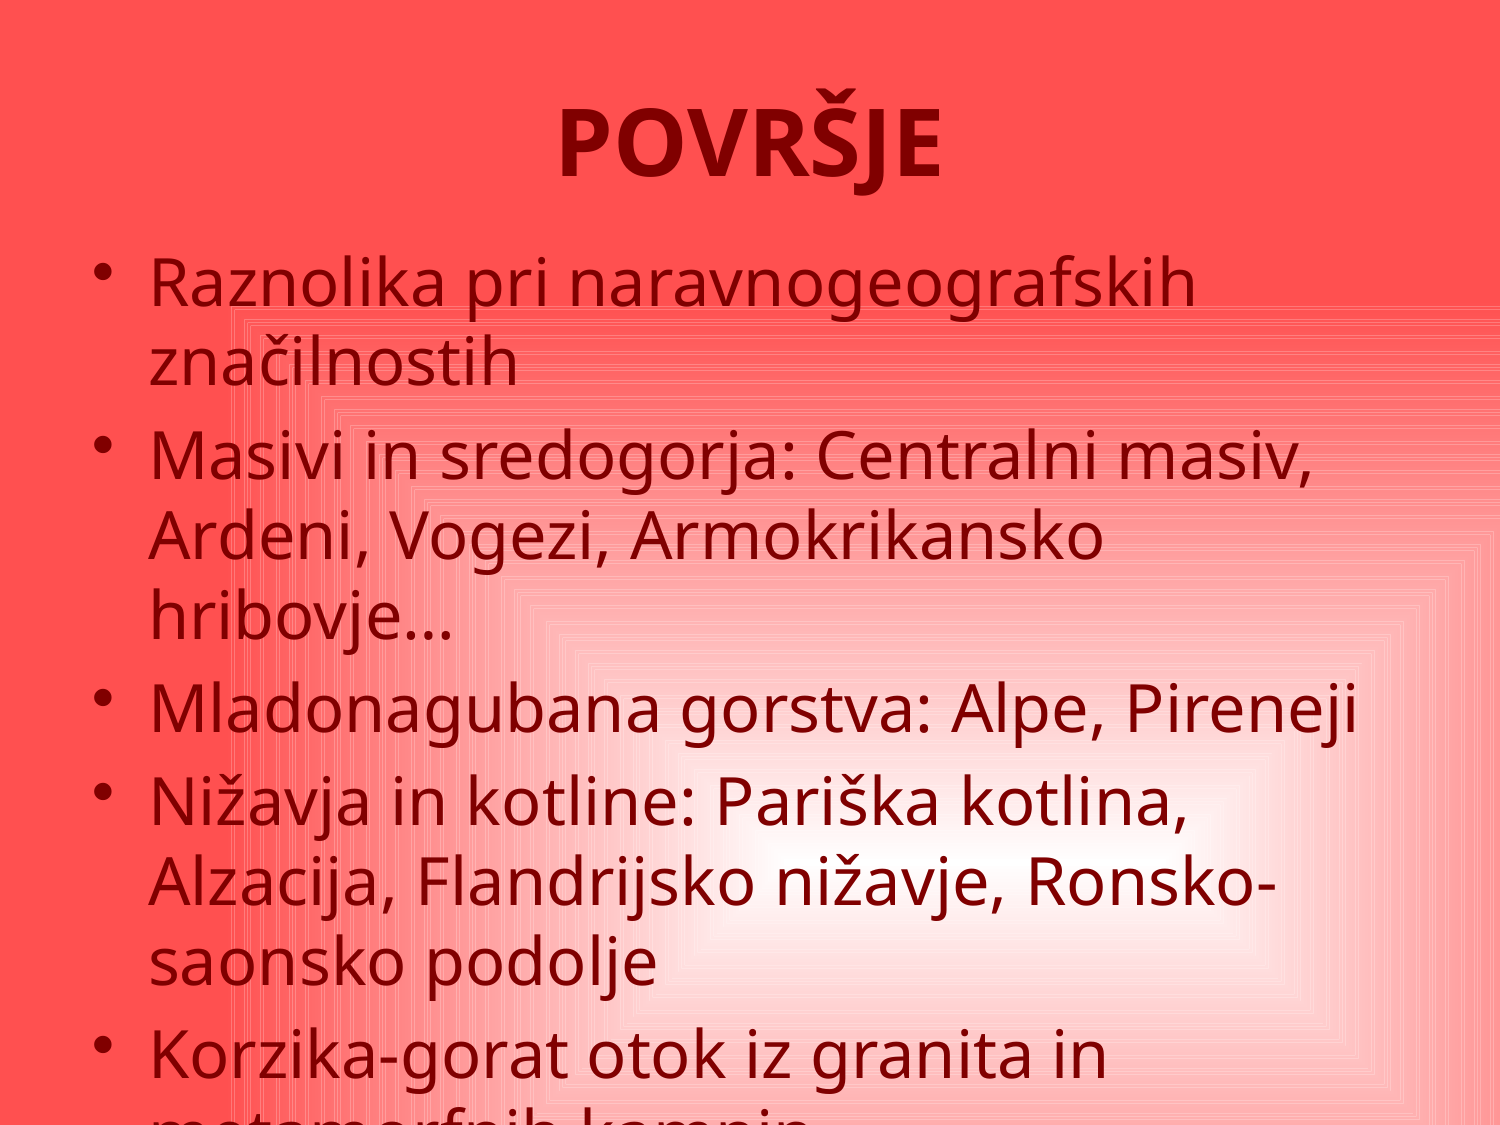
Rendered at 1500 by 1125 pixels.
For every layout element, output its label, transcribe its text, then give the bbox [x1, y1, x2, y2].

list Raznolika pri naravnogeografskih značilnostih Masivi in sredogorja: Centralni masiv, Ardeni, Vogezi, Armokrikansko hribovje… Mladonagubana gorstva: Alpe, Pireneji Nižavja in kotline: Pariška kotlina, Alzacija, Flandrijsko nižavje, Ronsko-saonsko podolje Korzika-gorat otok iz granita in metamorfnih kamnin [76, 231, 1427, 1035]
title POVRŠJE [75, 45, 1425, 233]
